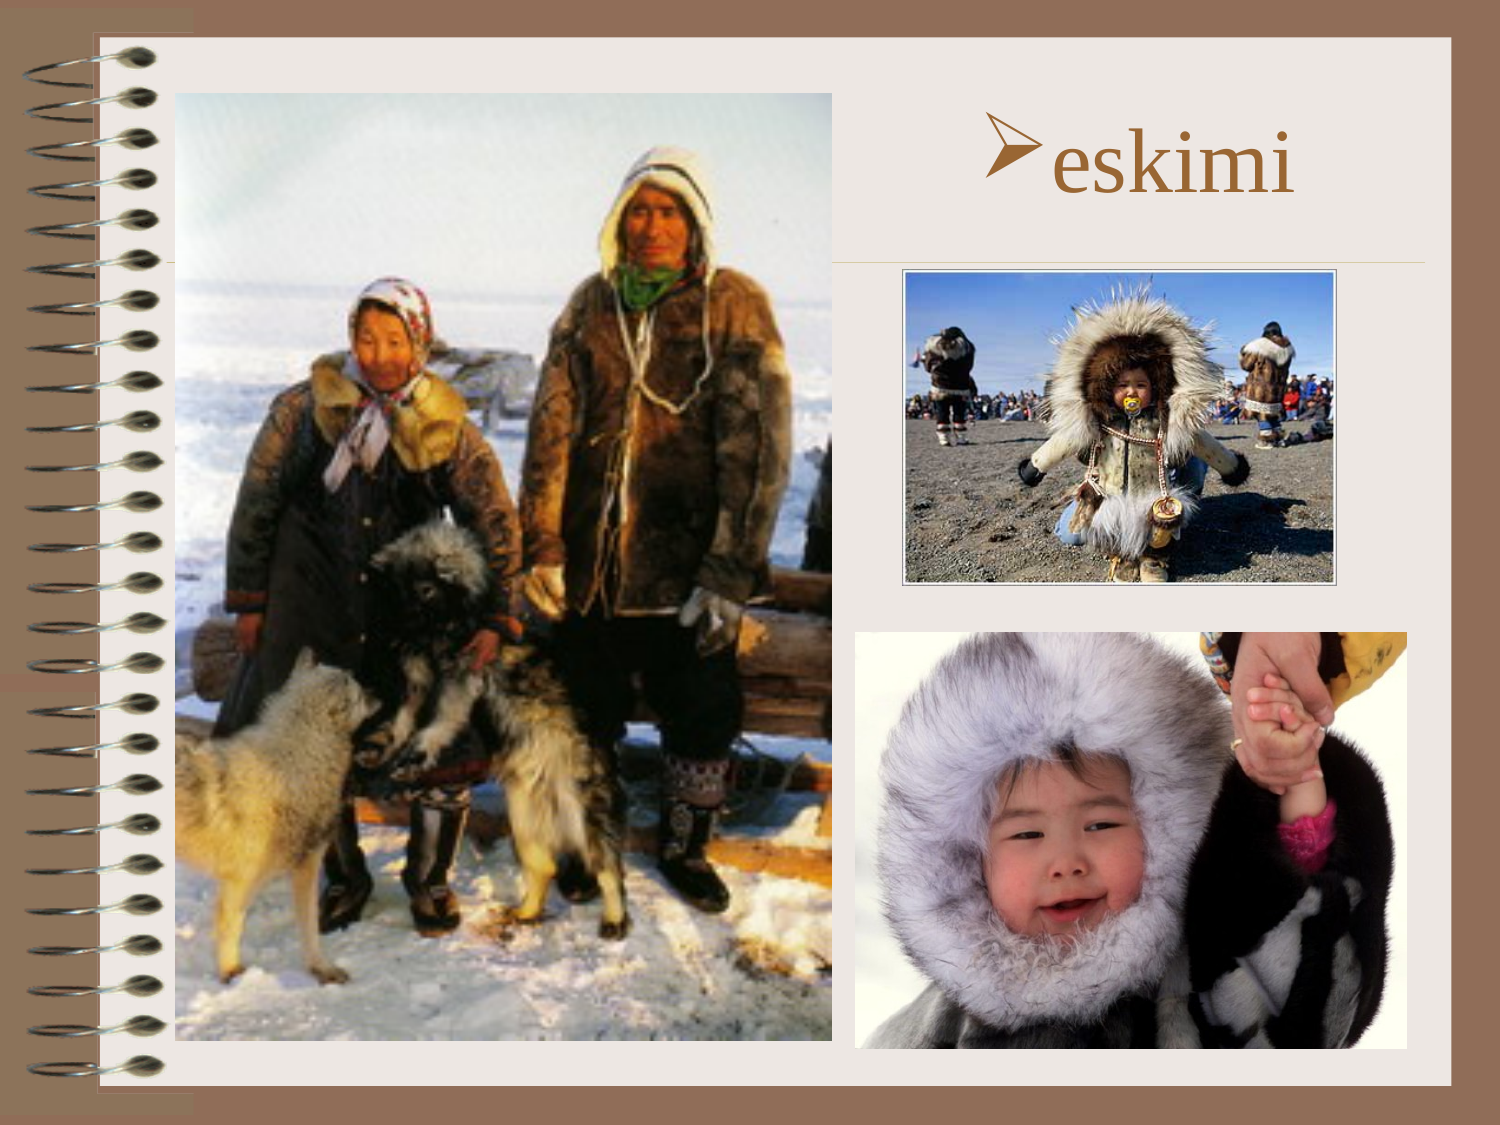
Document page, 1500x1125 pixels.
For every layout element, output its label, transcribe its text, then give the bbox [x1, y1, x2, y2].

title eskimi [937, 82, 1337, 231]
picture [902, 269, 1337, 586]
picture [855, 632, 1407, 1049]
picture [0, 8, 832, 1115]
